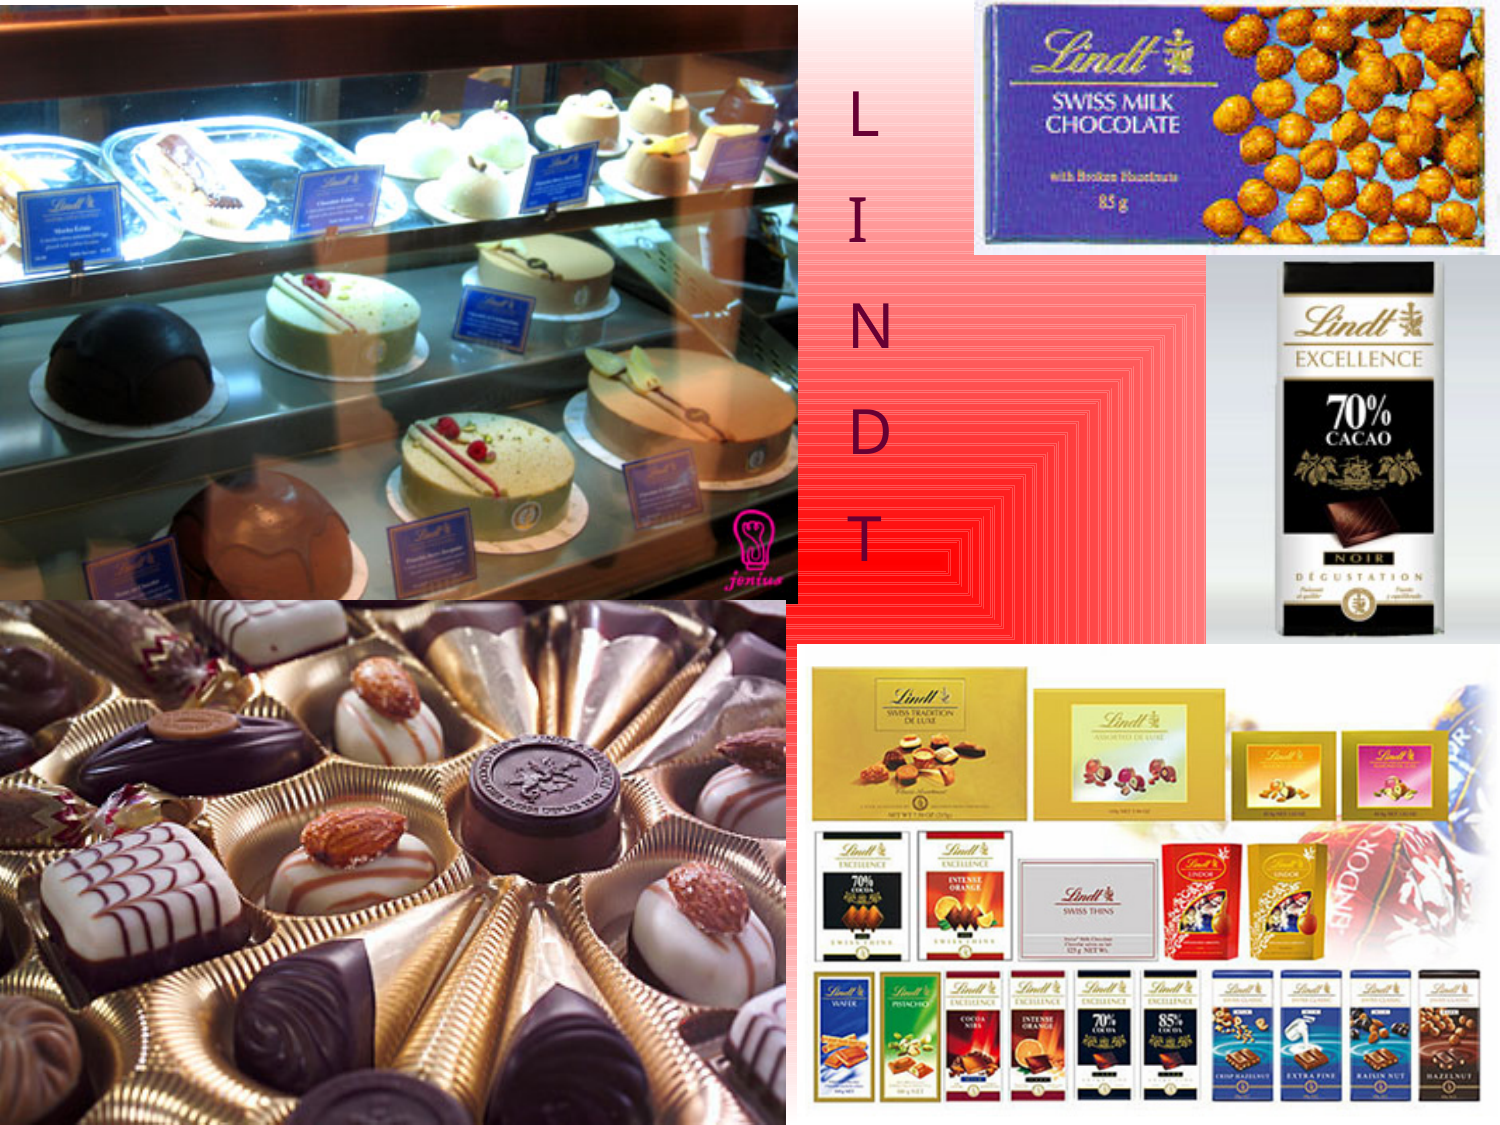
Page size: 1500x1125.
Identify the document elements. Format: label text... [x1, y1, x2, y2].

picture [0, 5, 798, 1125]
text_box L I N D T [832, 66, 975, 581]
picture [797, 0, 1500, 1125]
